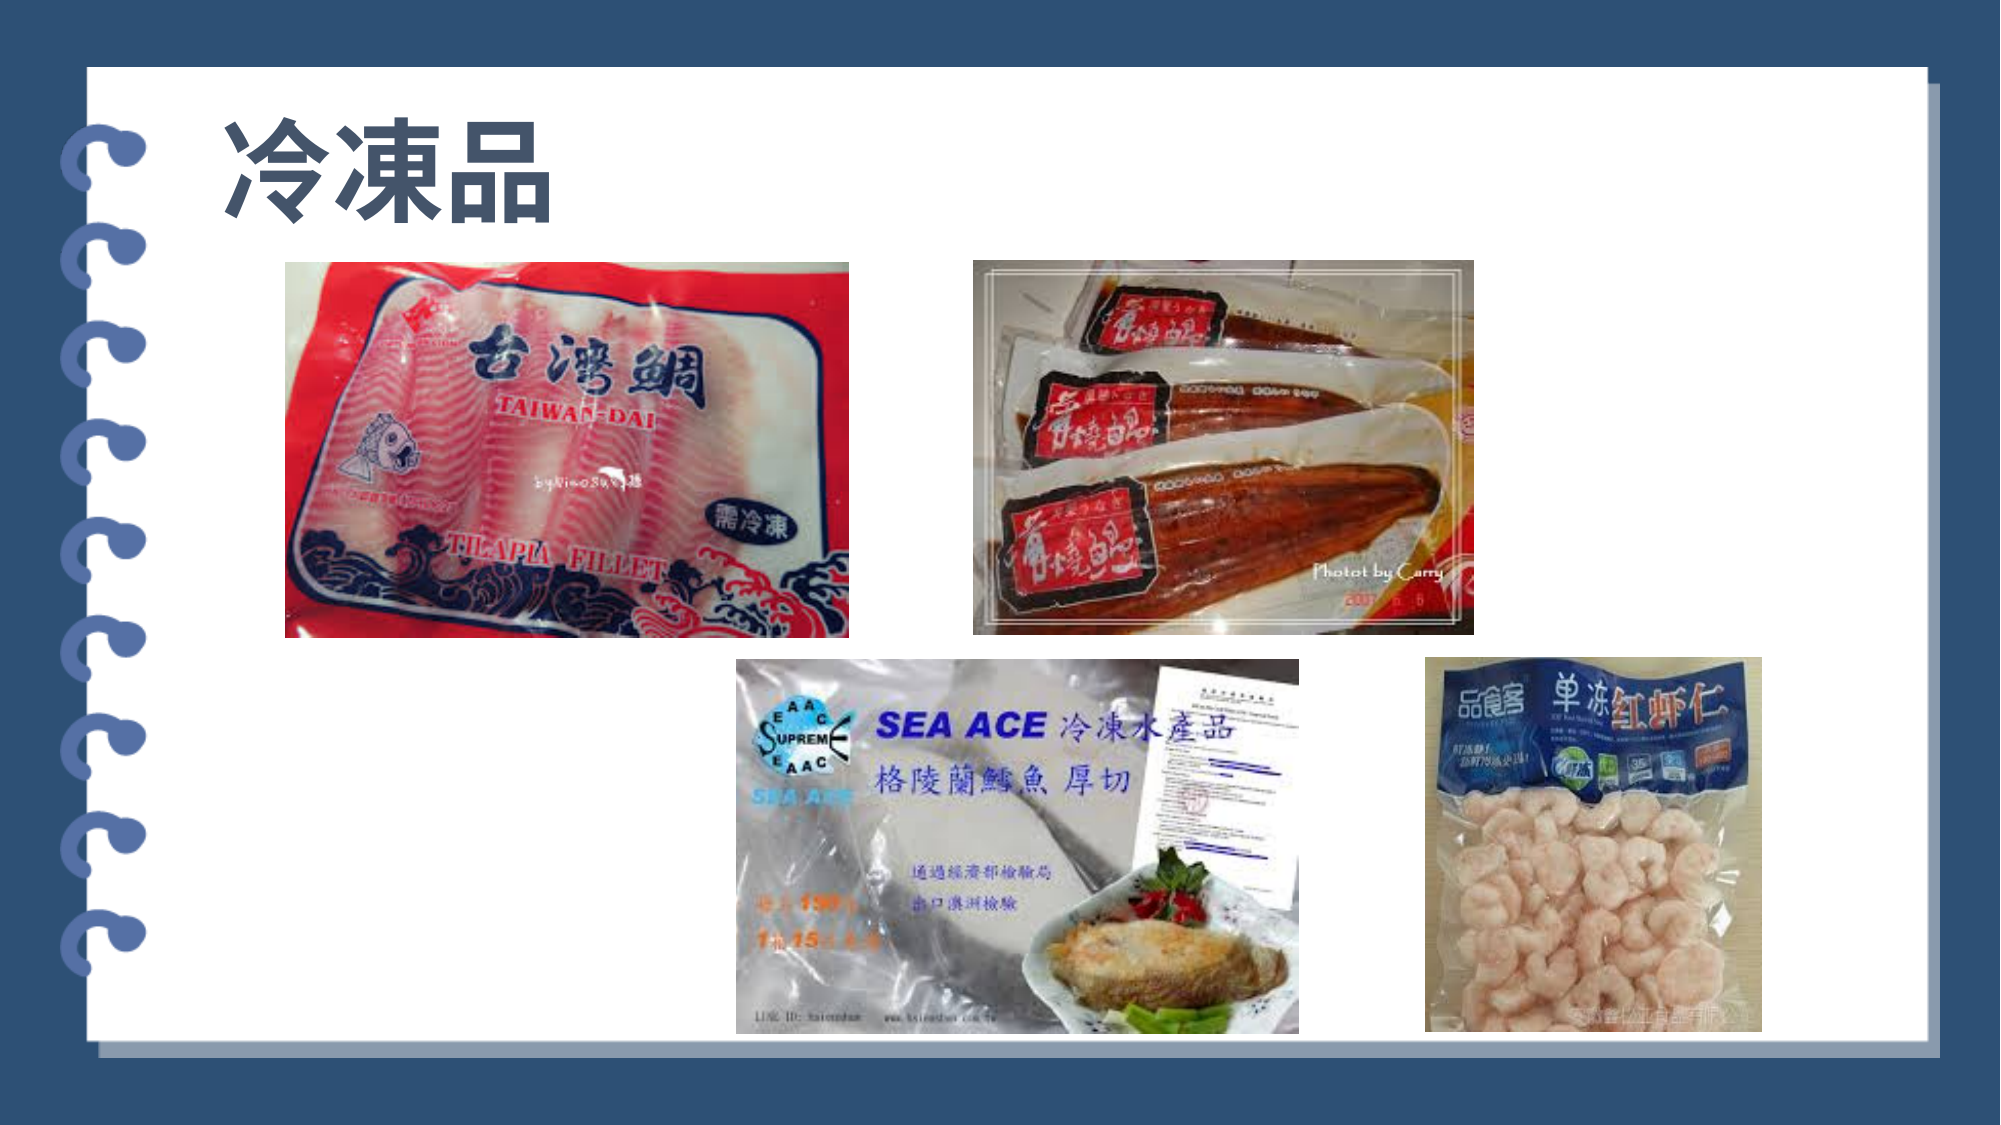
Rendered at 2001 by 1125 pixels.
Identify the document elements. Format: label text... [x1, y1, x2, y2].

text_box 冷凍品 [205, 93, 1528, 236]
picture [60, 67, 1940, 1058]
text_box [0, 0, 2000, 1125]
